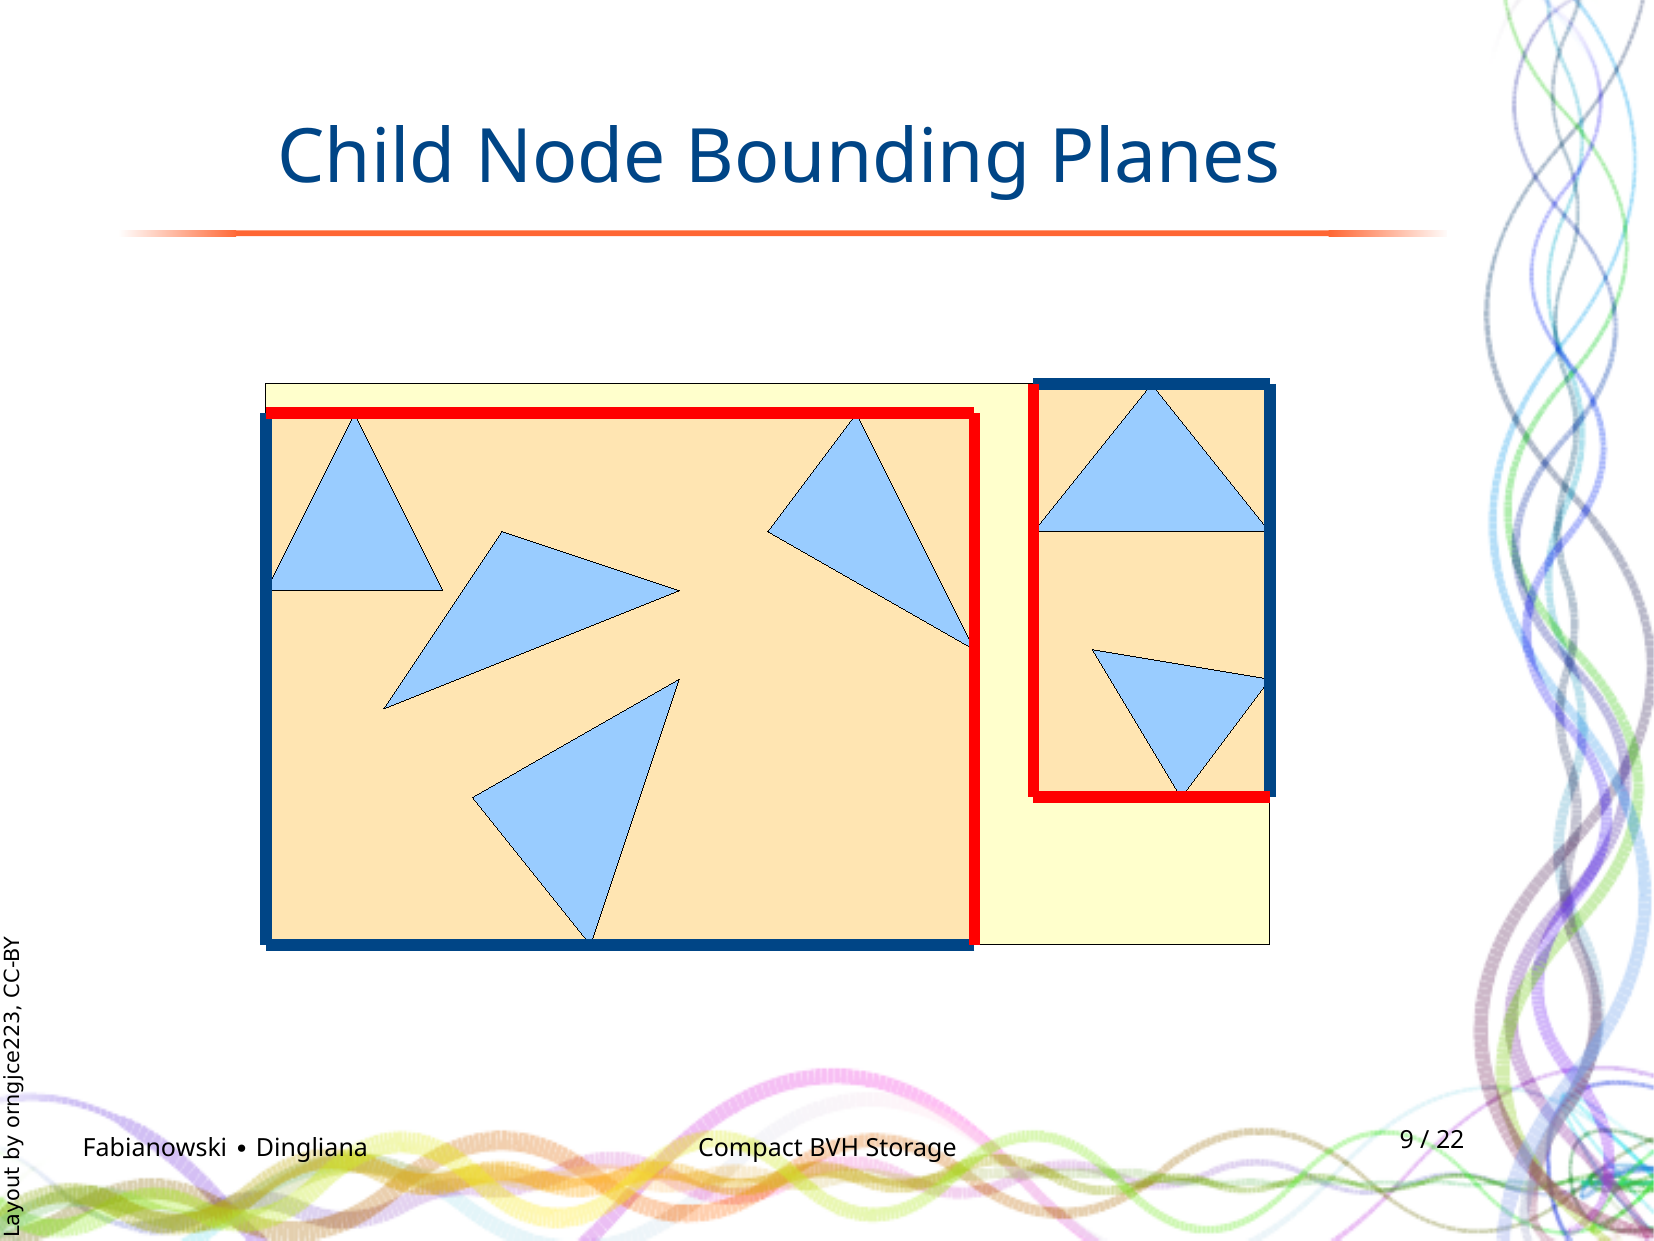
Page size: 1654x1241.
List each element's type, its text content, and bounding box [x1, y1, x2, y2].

title Child Node Bounding Planes [82, 49, 1477, 257]
text_box [265, 383, 1270, 945]
text_box [1039, 390, 1264, 791]
text_box 9 / 22 [1346, 1122, 1477, 1153]
picture [0, 0, 1654, 1241]
text_box [272, 419, 969, 939]
